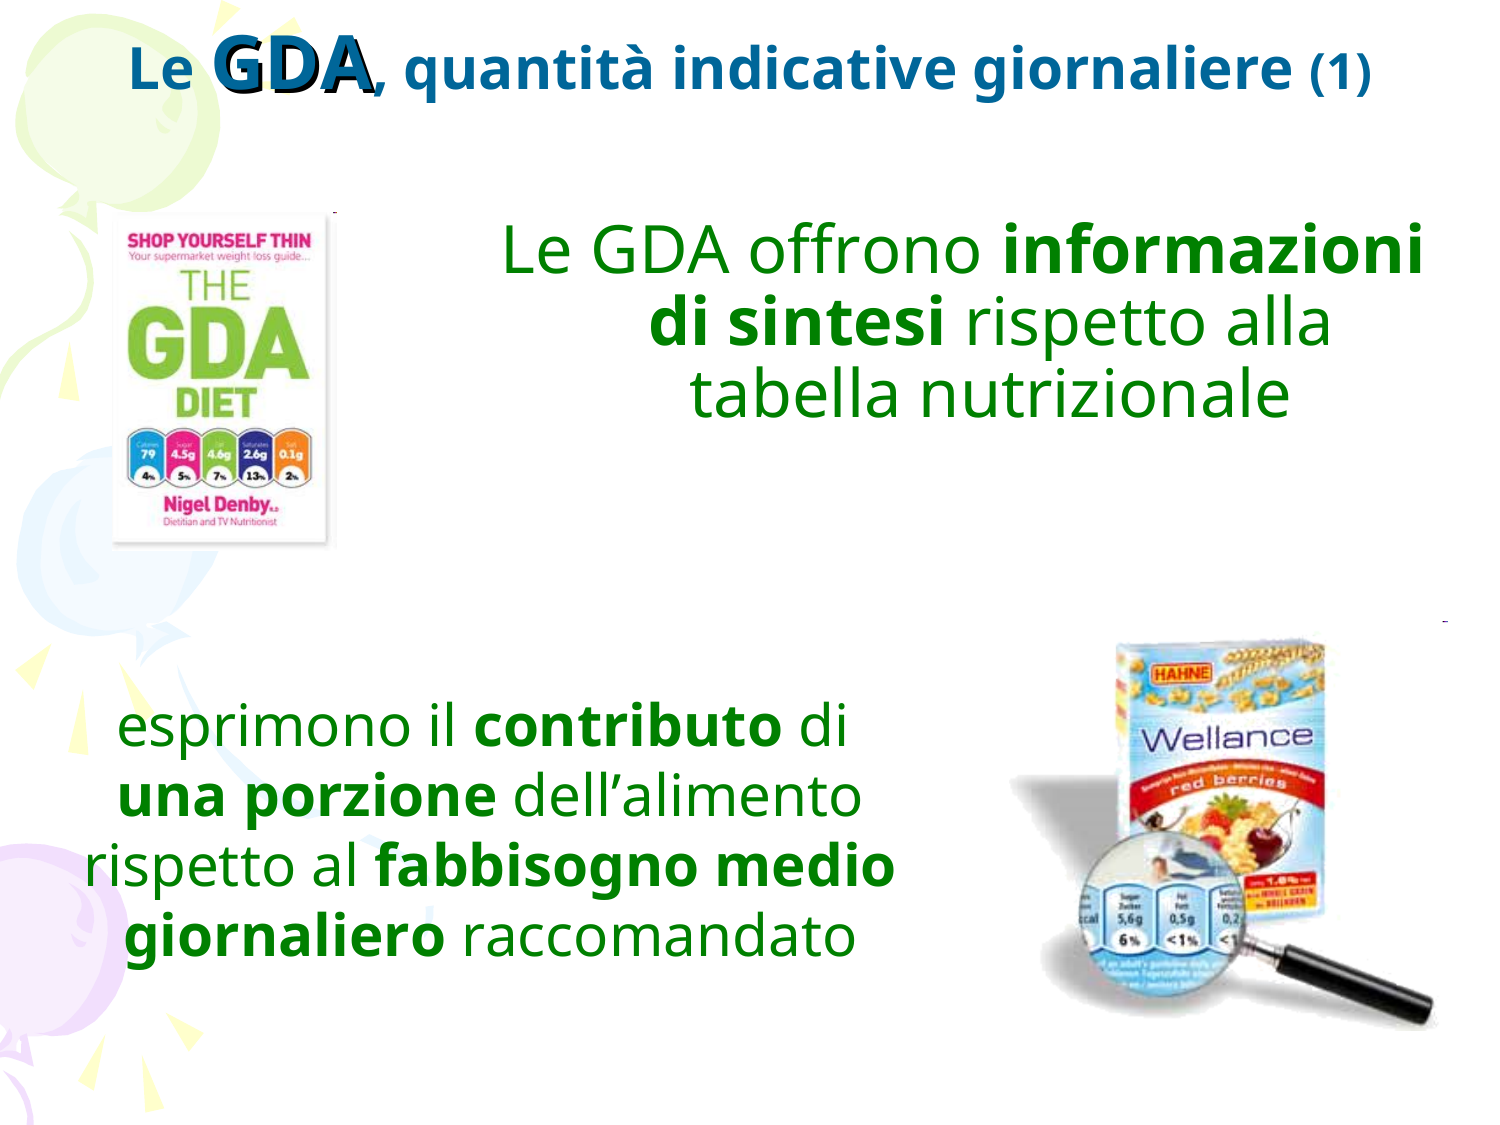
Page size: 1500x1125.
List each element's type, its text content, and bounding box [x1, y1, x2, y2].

picture [112, 212, 337, 551]
picture [1009, 621, 1448, 1031]
title Le GDA, quantità indicative giornaliere (1) [0, 16, 1500, 114]
text_box esprimono il contributo di una porzione dell’alimento rispetto al fabbisogno medio giornaliero raccomandato [0, 680, 981, 977]
list Le GDA offrono informazioni di sintesi rispetto alla tabella nutrizionale [466, 207, 1461, 556]
